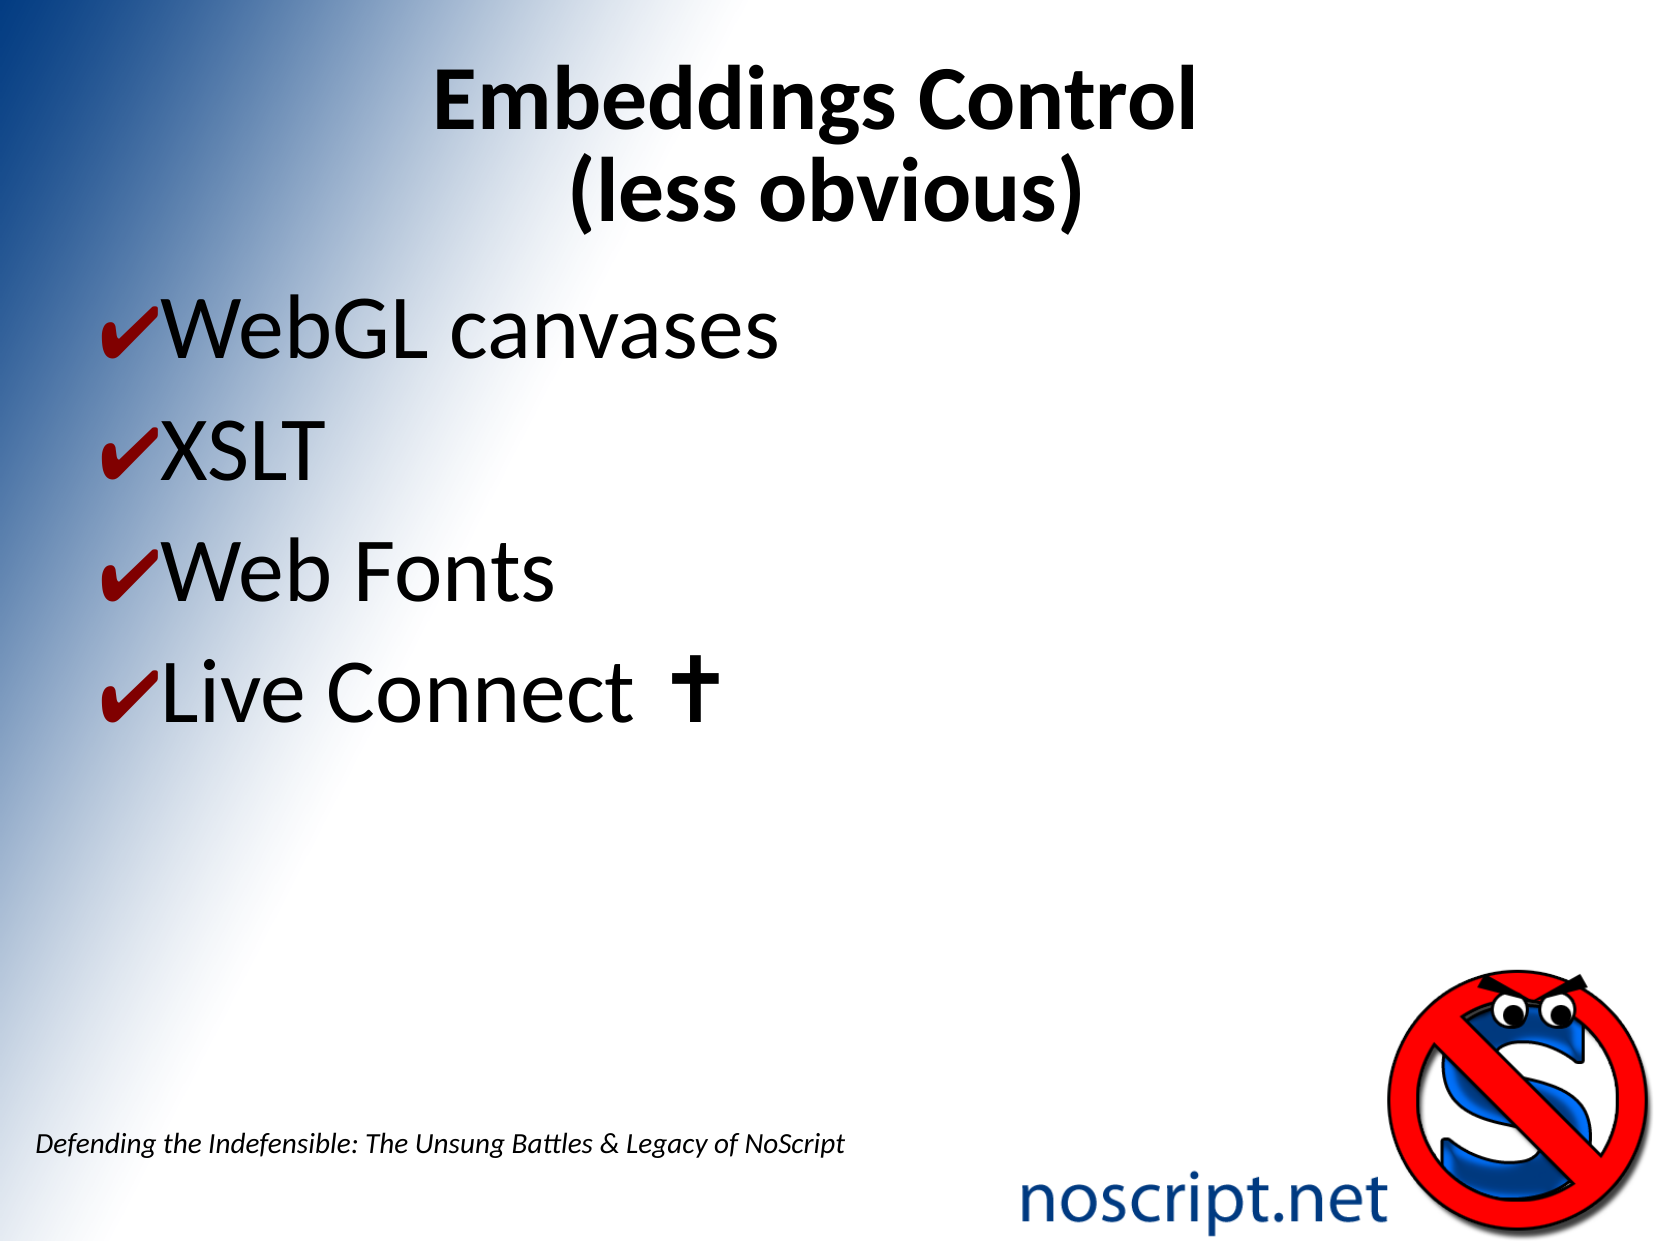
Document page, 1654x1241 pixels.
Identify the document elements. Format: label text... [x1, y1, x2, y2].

list WebGL canvases XSLT Web Fonts Live Connect ✝ [82, 290, 1571, 1010]
title Embeddings Control (less obvious) [82, 40, 1571, 265]
picture [0, 0, 1654, 1241]
